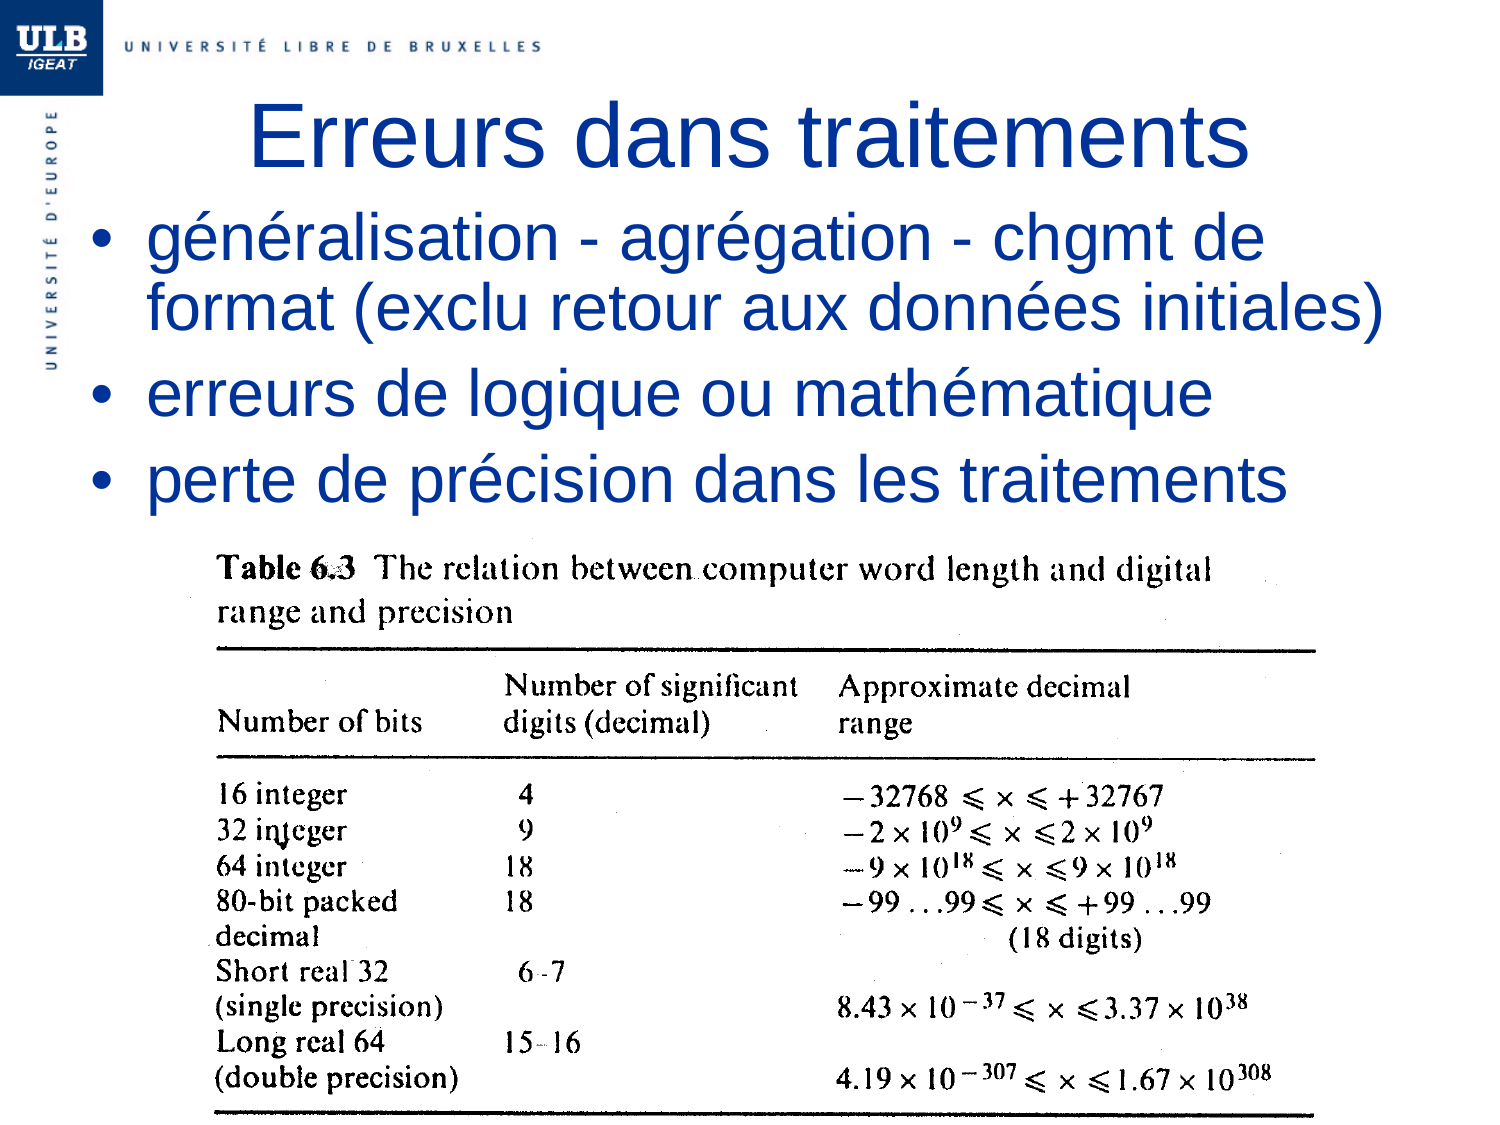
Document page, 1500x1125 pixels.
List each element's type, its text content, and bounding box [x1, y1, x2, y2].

list généralisation - agrégation - chgmt de format (exclu retour aux données initiales) erreurs de logique ou mathématique perte de précision dans les traitements [75, 249, 1425, 610]
picture [0, 0, 1500, 1125]
title Erreurs dans traitements [75, 28, 1425, 249]
